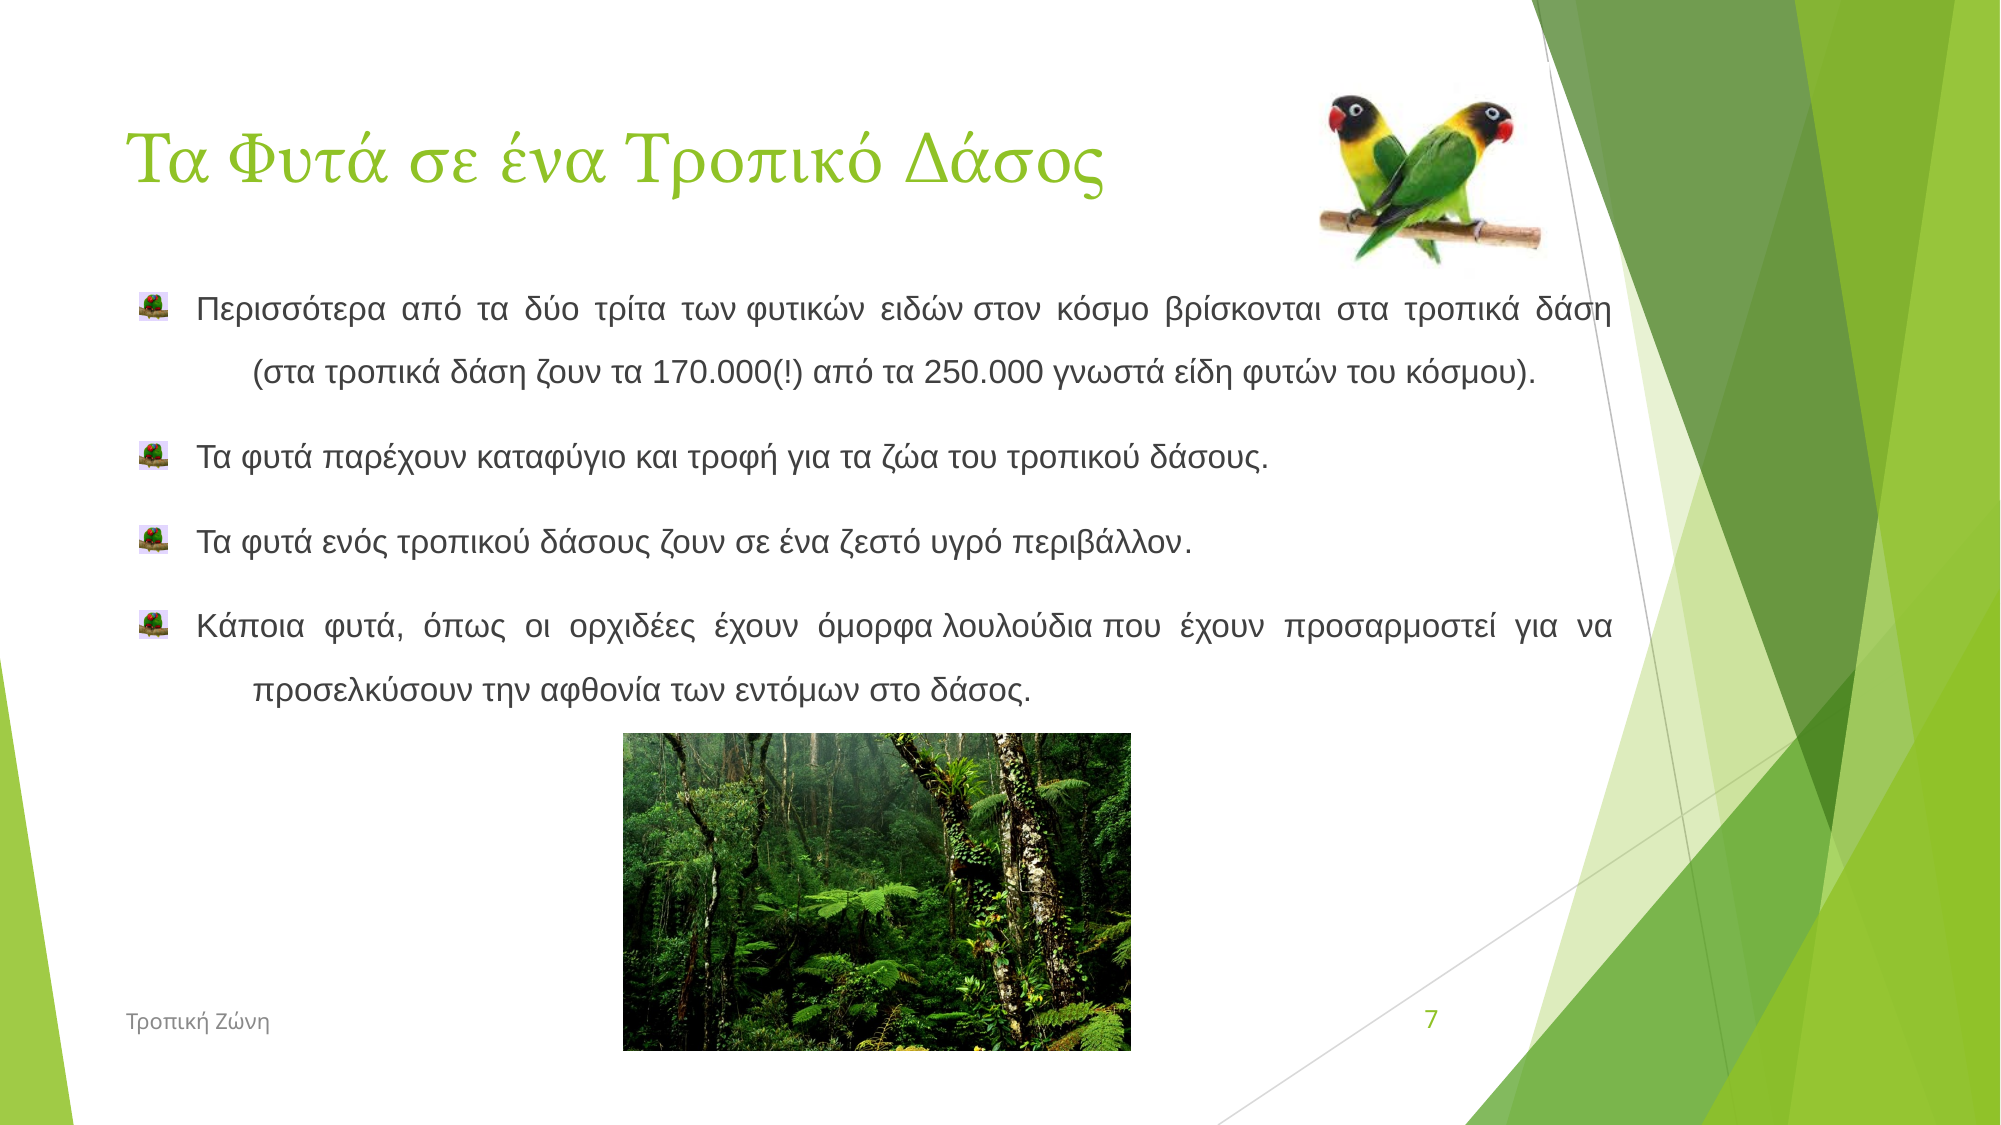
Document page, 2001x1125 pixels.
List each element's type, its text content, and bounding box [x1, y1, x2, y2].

title Τα Φυτά σε ένα Τροπικό Δάσος [111, 99, 1522, 317]
text_box Τροπική Ζώνη [111, 991, 1145, 1051]
text_box [1409, 991, 1522, 1051]
list Περισσότερα από τα δύο τρίτα των φυτικών ειδών στον κόσμο βρίσκονται στα τροπικά δάση (στα τροπικά δάση ζουν τα 170.000(!) από τα 250.000 γνωστά είδη φυτών του κόσμου). Τα φυτά παρέχουν καταφύγιο και τροφή για τα ζώα του τροπικού δάσους. Τα φυτά ενός τροπικού δάσους ζουν σε ένα ζεστό υγρό περιβάλλον. Κάποια φυτά, όπως οι ορχιδέες έχουν όμορφα λουλούδια που έχουν προσαρμοστεί για να προσελκύσουν την αφθονία των εντόμων στο δάσος. [124, 255, 1630, 734]
picture [623, 733, 1131, 991]
